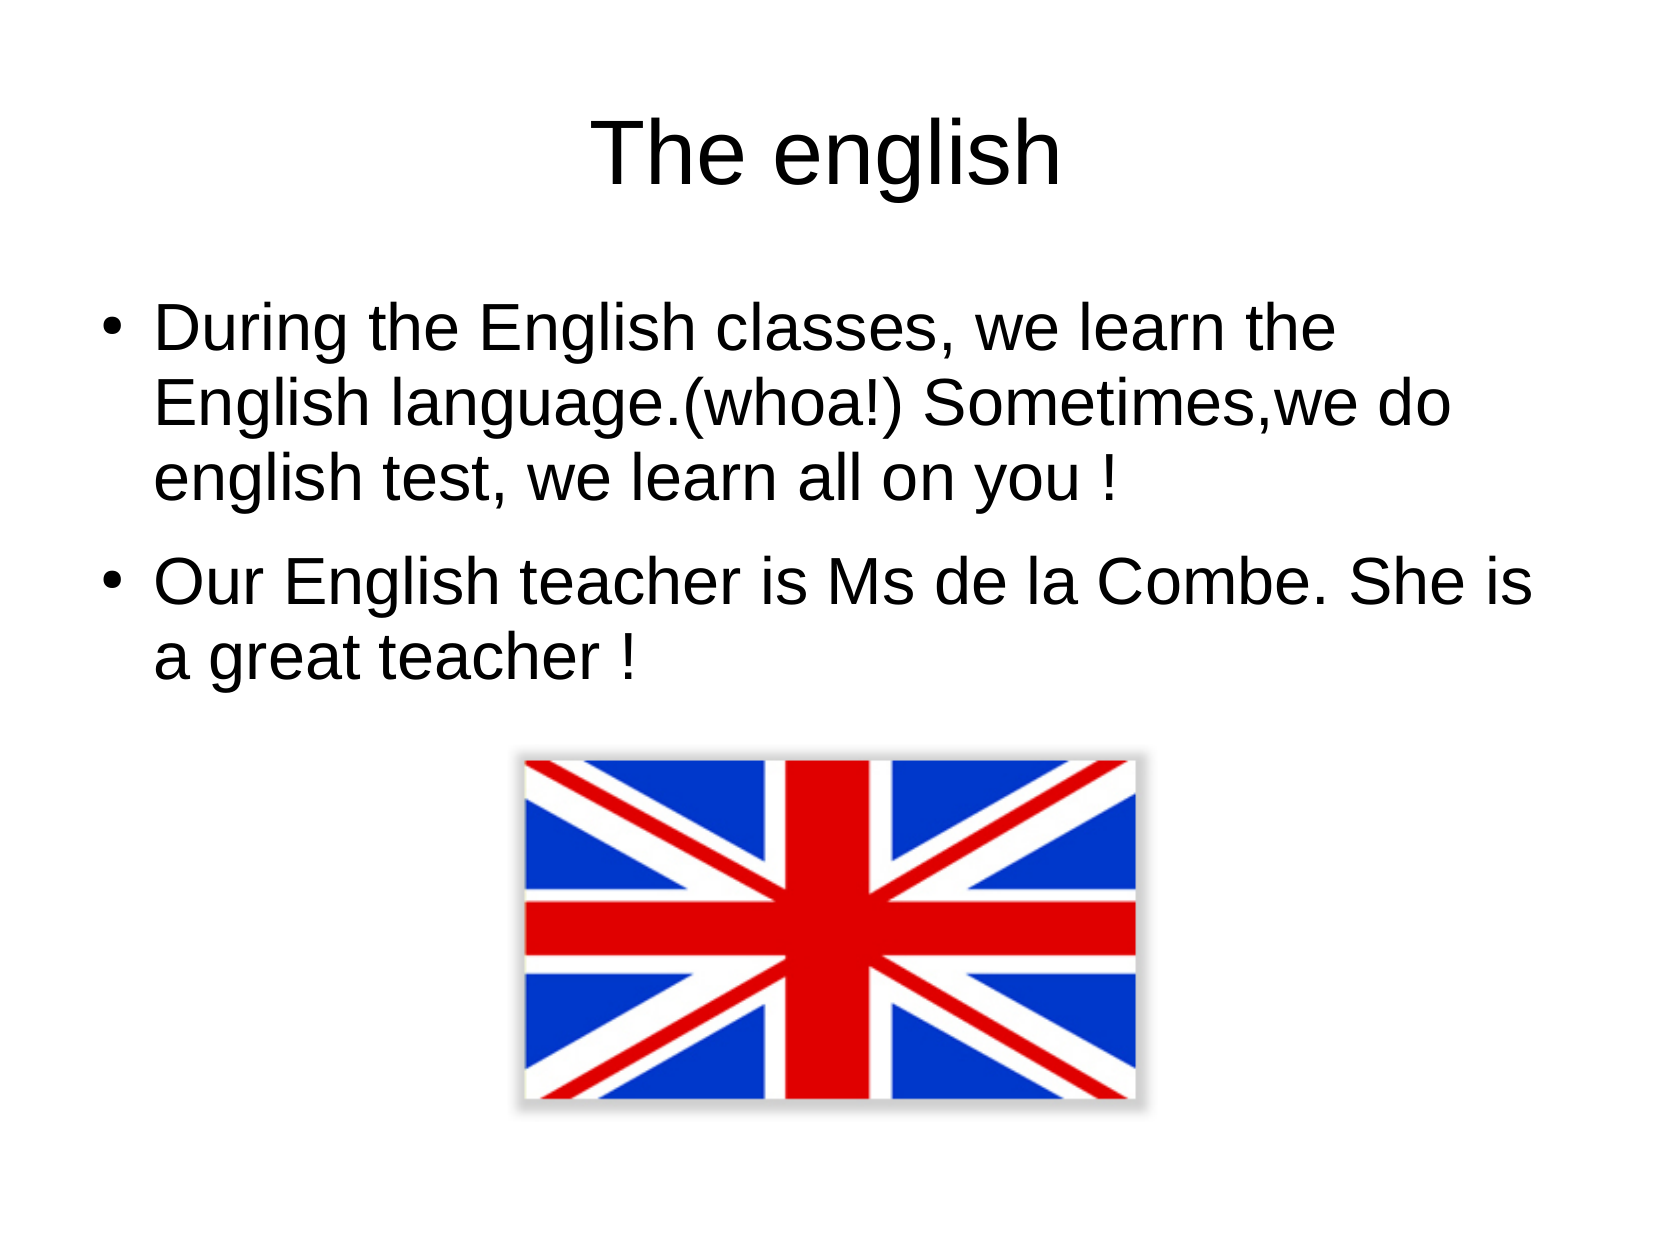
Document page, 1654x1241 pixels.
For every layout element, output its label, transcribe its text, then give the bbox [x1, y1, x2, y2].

list During the English classes, we learn the English language.(whoa!) Sometimes,we do english test, we learn all on you ! Our English teacher is Ms de la Combe. She is a great teacher ! [82, 290, 1571, 1109]
picture [507, 744, 1158, 1123]
title The english [82, 49, 1571, 257]
